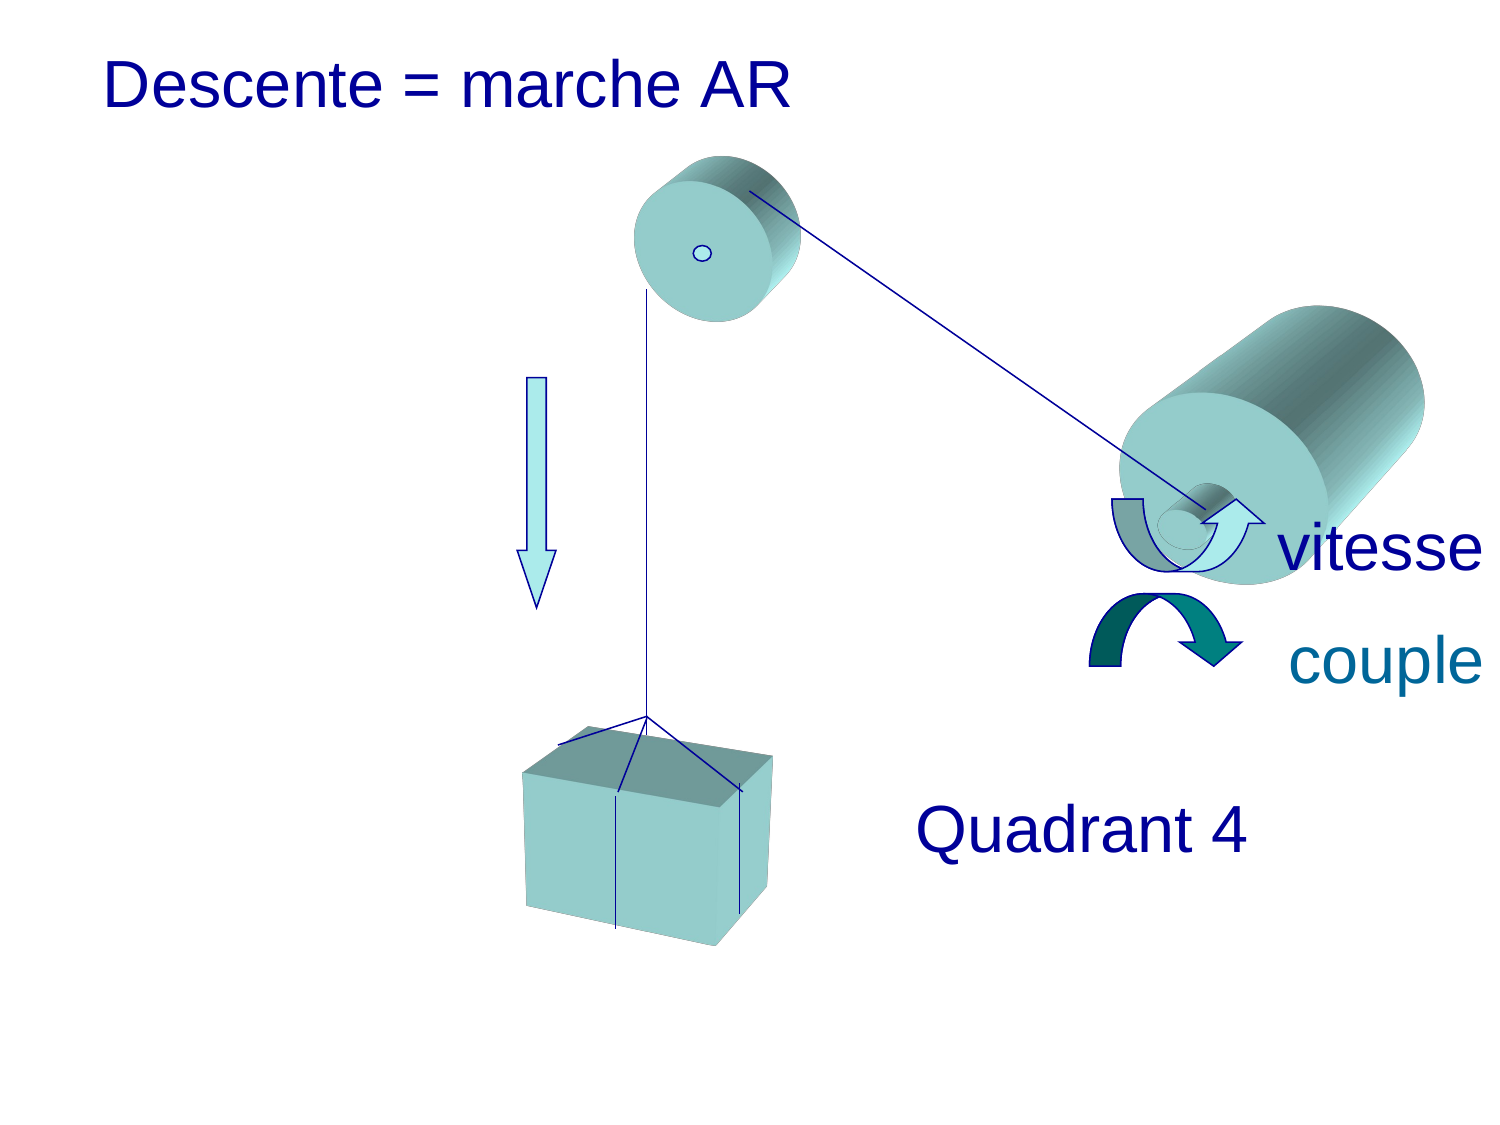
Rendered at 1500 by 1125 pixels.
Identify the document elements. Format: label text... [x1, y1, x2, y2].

text_box [1112, 306, 1424, 584]
text_box [635, 157, 800, 321]
text_box [572, 727, 601, 739]
text_box Quadrant 4 [900, 778, 1264, 874]
text_box vitesse [1262, 496, 1500, 592]
text_box couple [1273, 609, 1500, 705]
text_box Descente = marche AR [88, 33, 810, 129]
text_box [517, 377, 557, 608]
text_box [1089, 593, 1242, 667]
text_box [522, 730, 772, 945]
